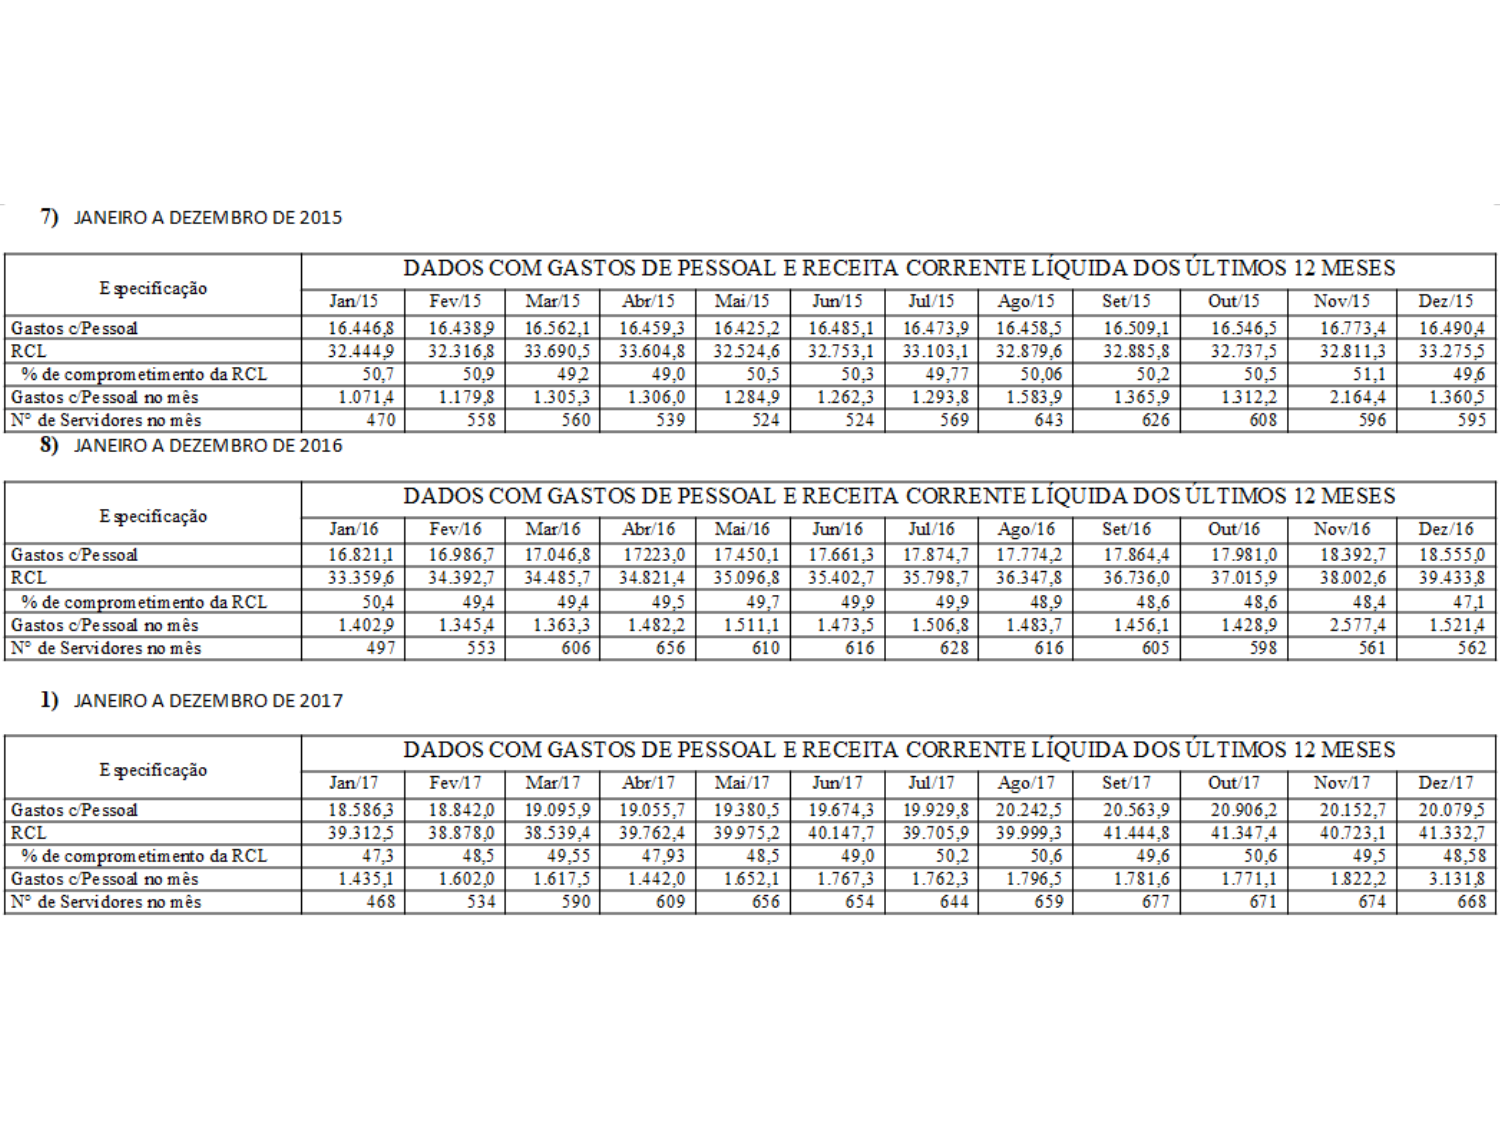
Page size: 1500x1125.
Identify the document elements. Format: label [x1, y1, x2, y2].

picture [0, 204, 1500, 918]
